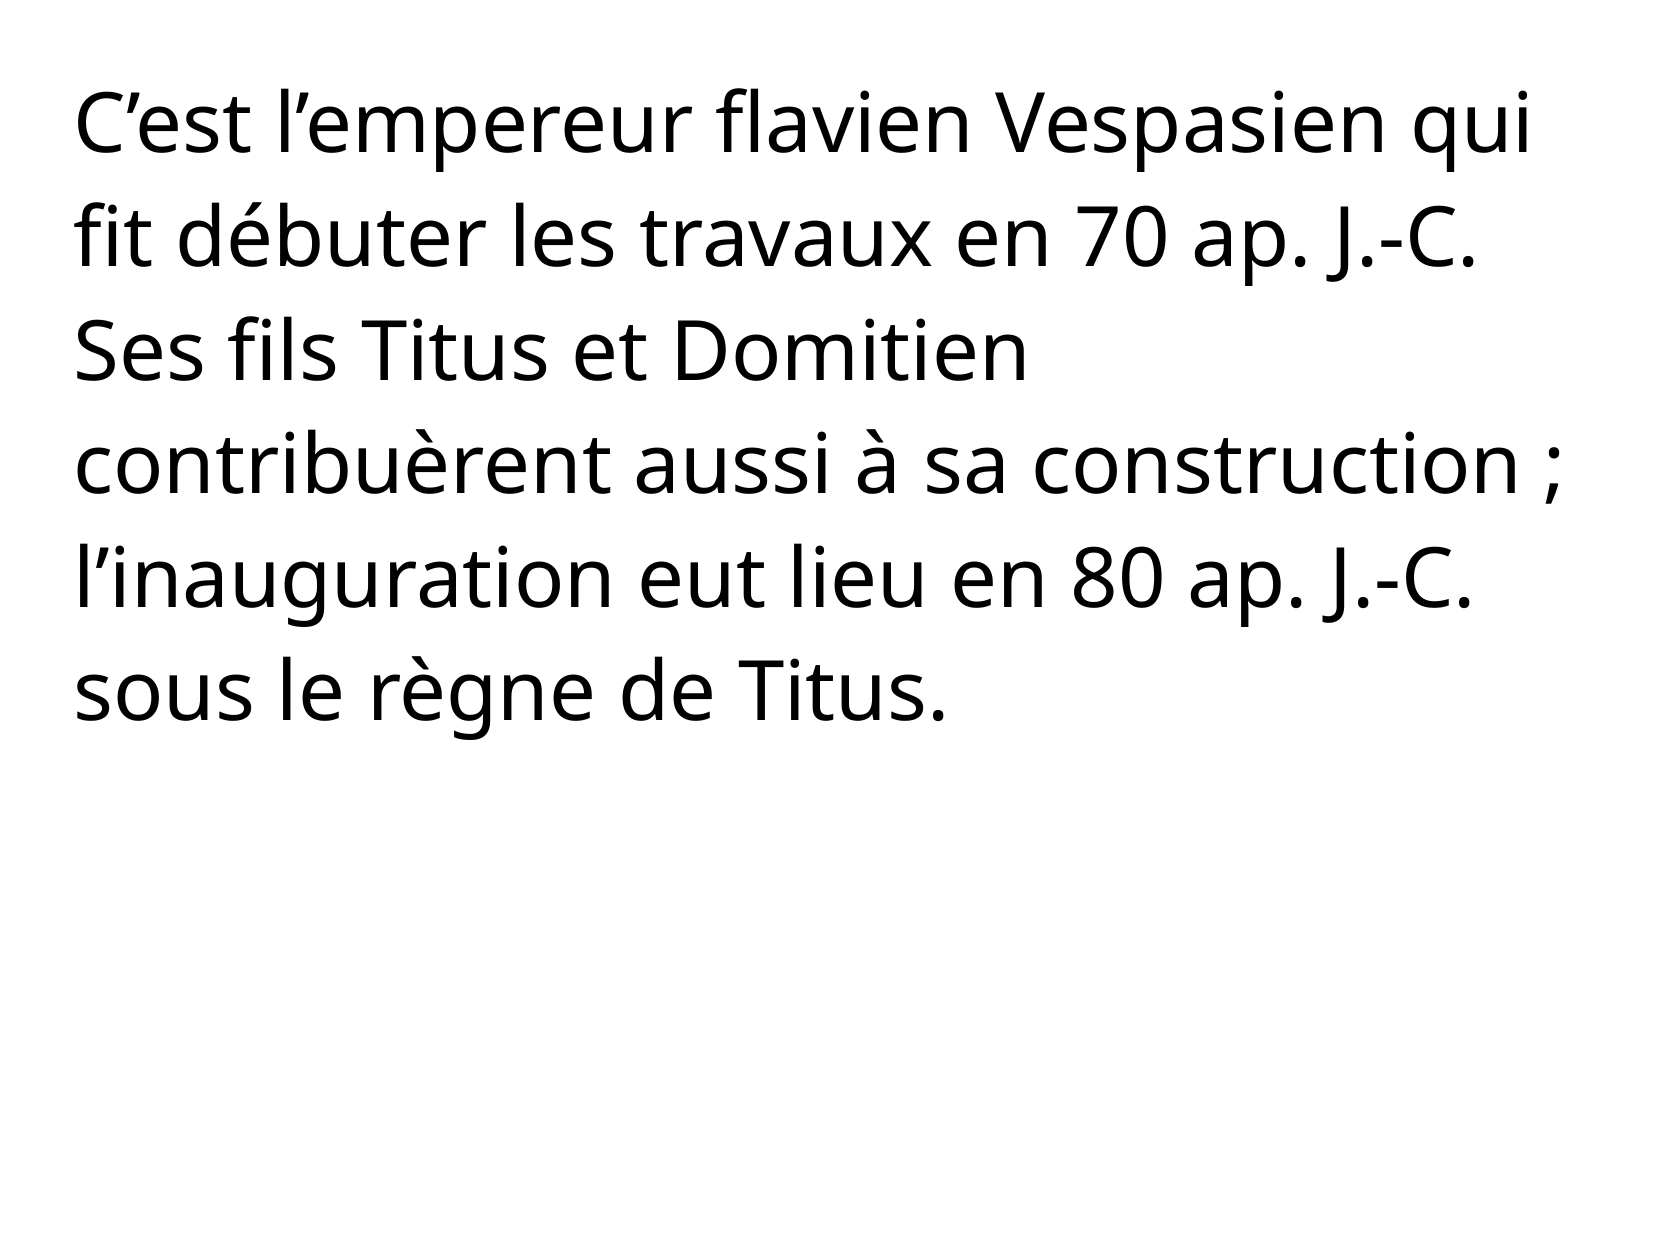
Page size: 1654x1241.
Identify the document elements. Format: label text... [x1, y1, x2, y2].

text_box C’est l’empereur flavien Vespasien qui fit débuter les travaux en 70 ap. J.-C. Ses fils Titus et Domitien contribuèrent aussi à sa construction ; l’inauguration eut lieu en 80 ap. J.-C. sous le règne de Titus. [59, 56, 1595, 768]
